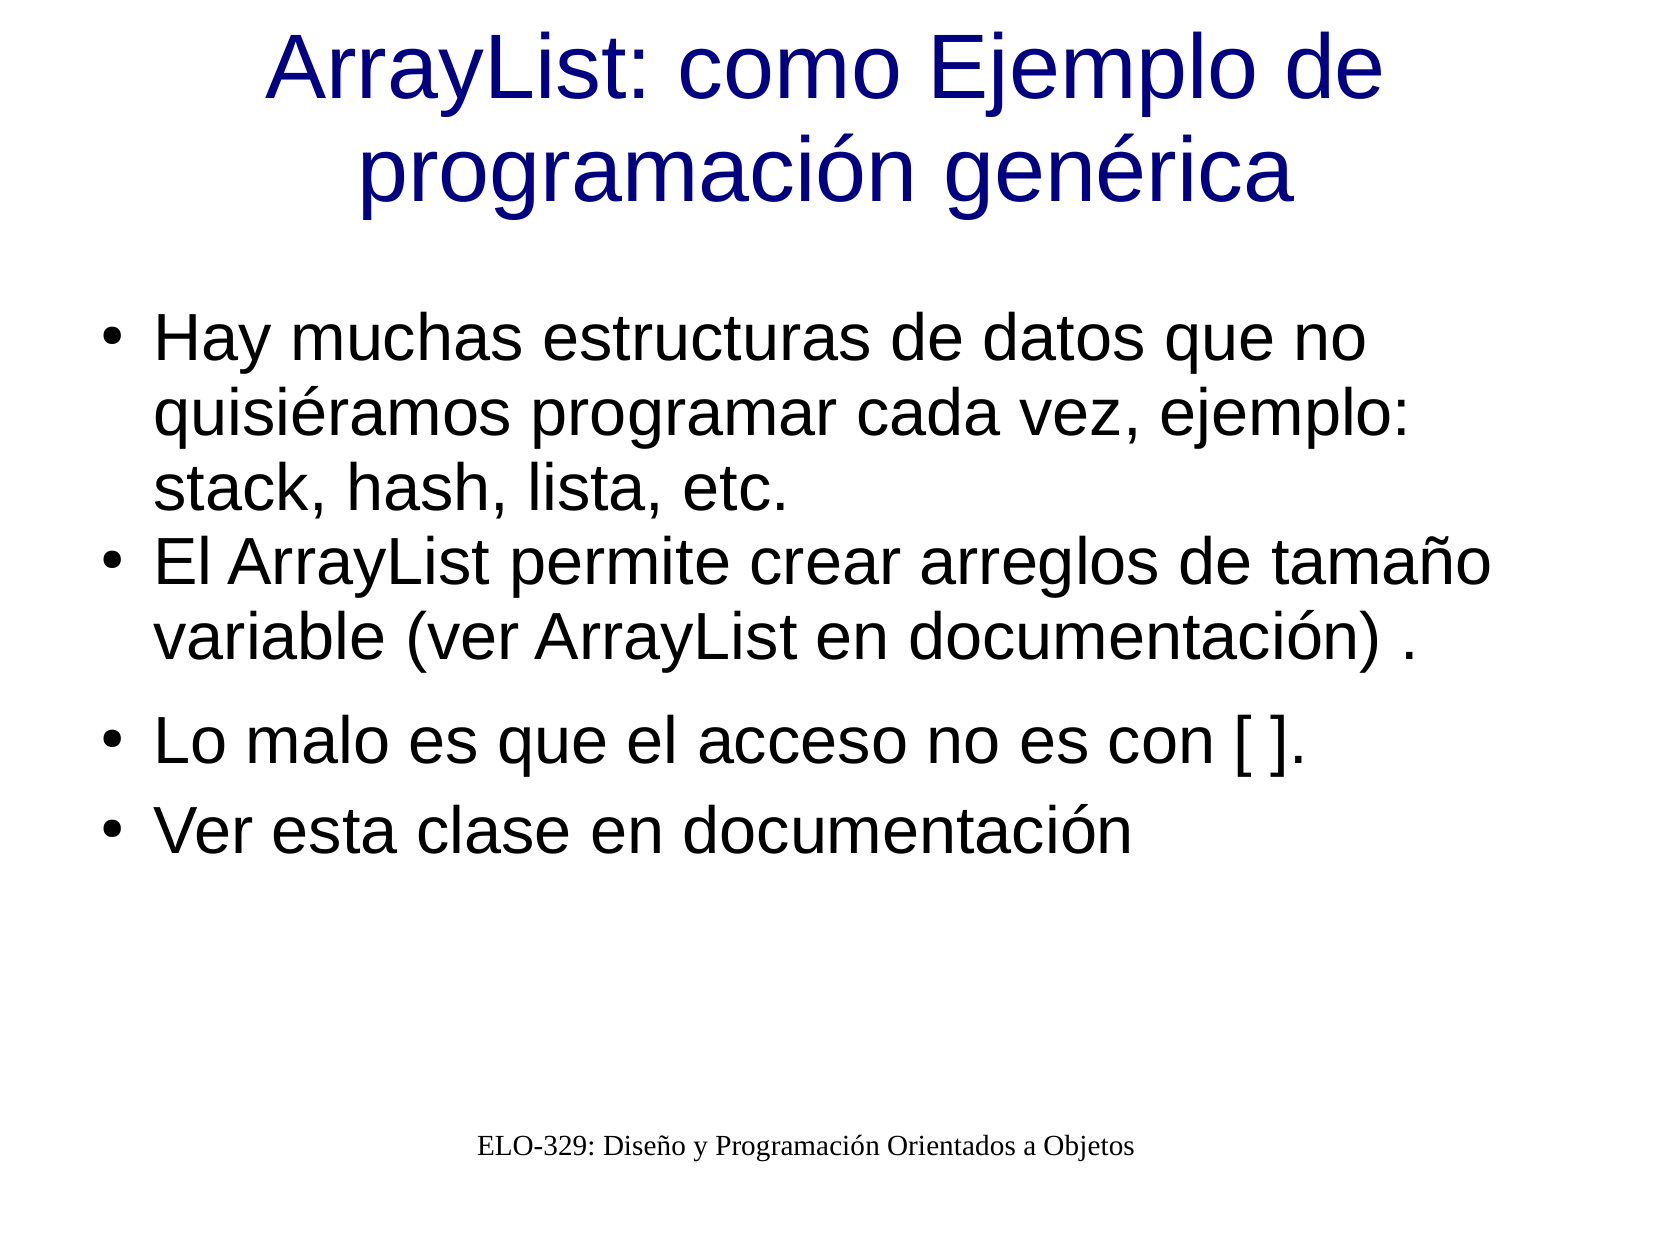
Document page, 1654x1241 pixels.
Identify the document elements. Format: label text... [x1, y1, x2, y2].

title ArrayList: como Ejemplo de programación genérica [82, 4, 1571, 233]
list Hay muchas estructuras de datos que no quisiéramos programar cada vez, ejemplo: stack, hash, lista, etc. El ArrayList permite crear arreglos de tamaño variable (ver ArrayList en documentación) . Lo malo es que el acceso no es con [ ]. Ver esta clase en documentación [82, 300, 1571, 1126]
